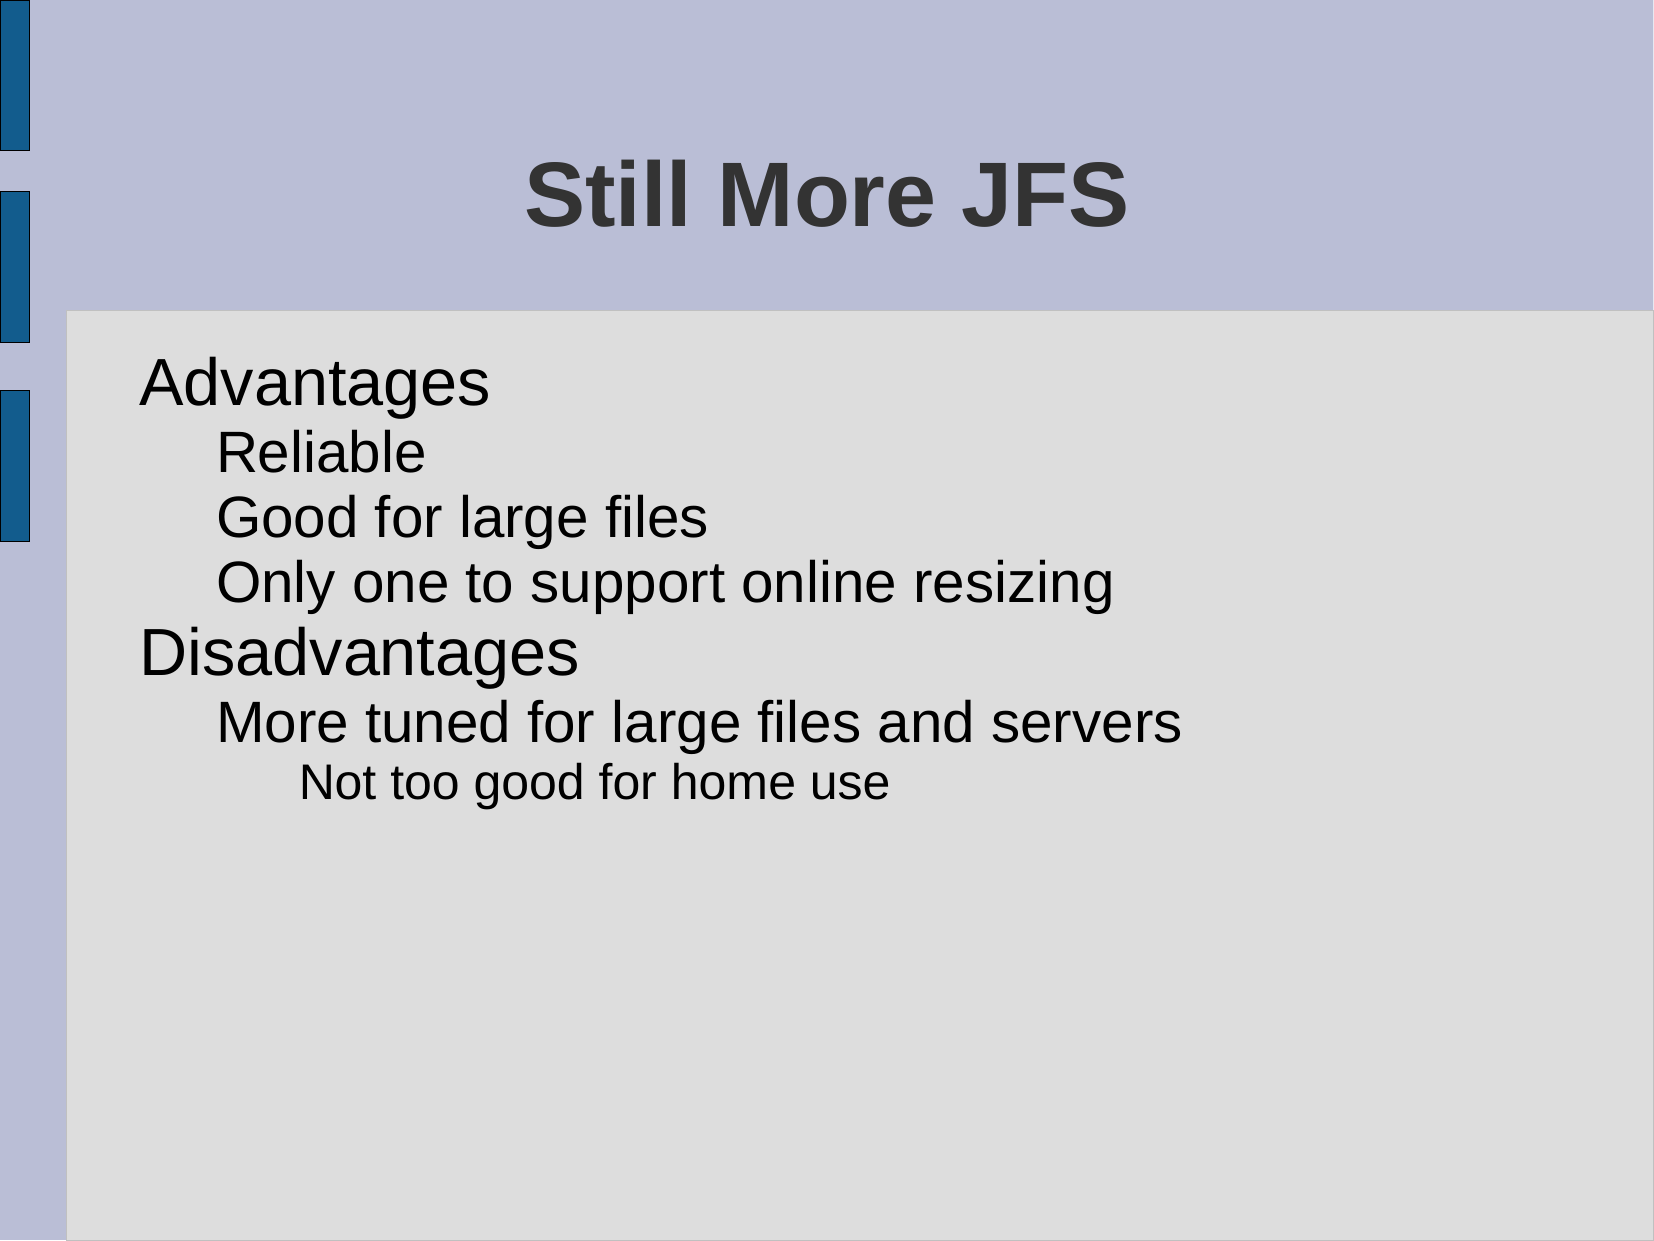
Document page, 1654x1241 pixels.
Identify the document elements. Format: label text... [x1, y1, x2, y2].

list Advantages Reliable Good for large files Only one to support online resizing Disadvantages More tuned for large files and servers Not too good for home use [121, 344, 1534, 1127]
title Still More JFS [121, 91, 1534, 299]
